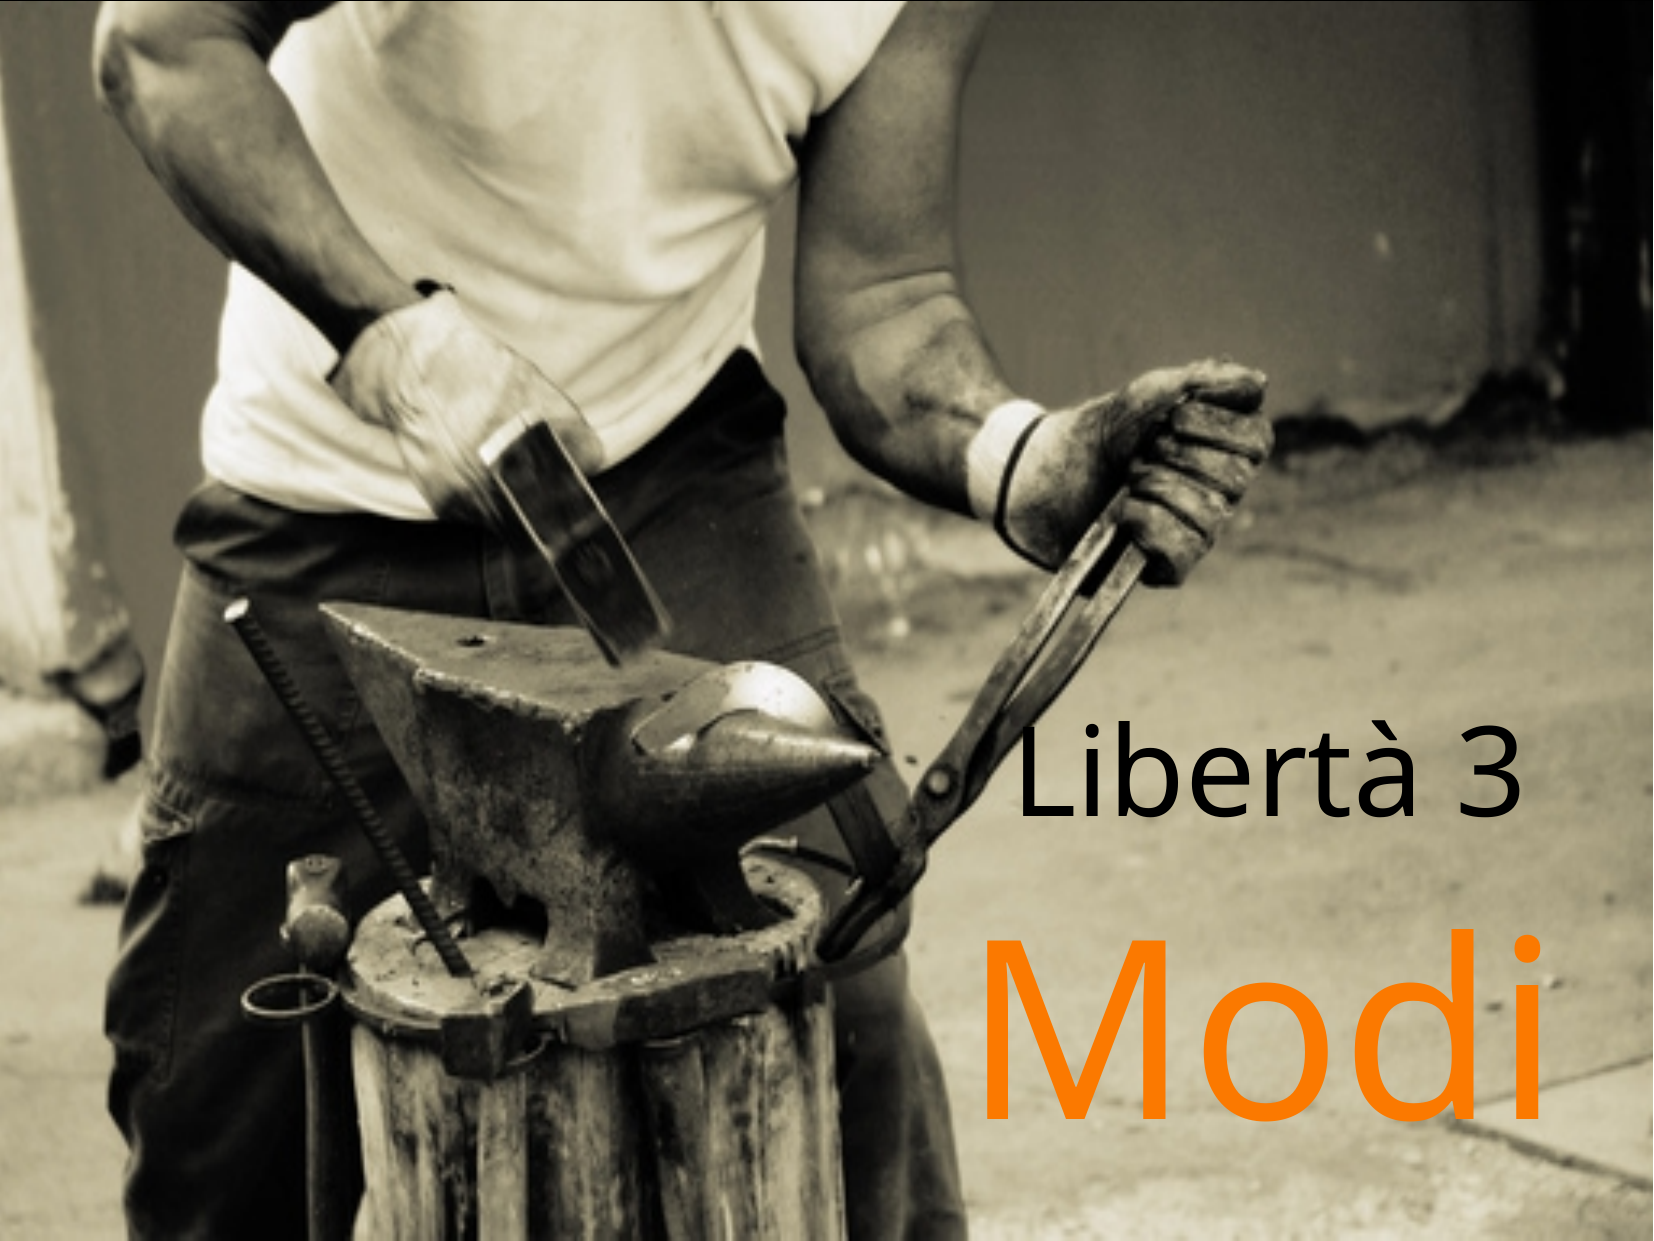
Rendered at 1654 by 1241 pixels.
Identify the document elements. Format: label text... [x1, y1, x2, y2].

picture [0, 1, 1653, 1241]
text_box Libertà 3 Modifica [825, 674, 1576, 738]
